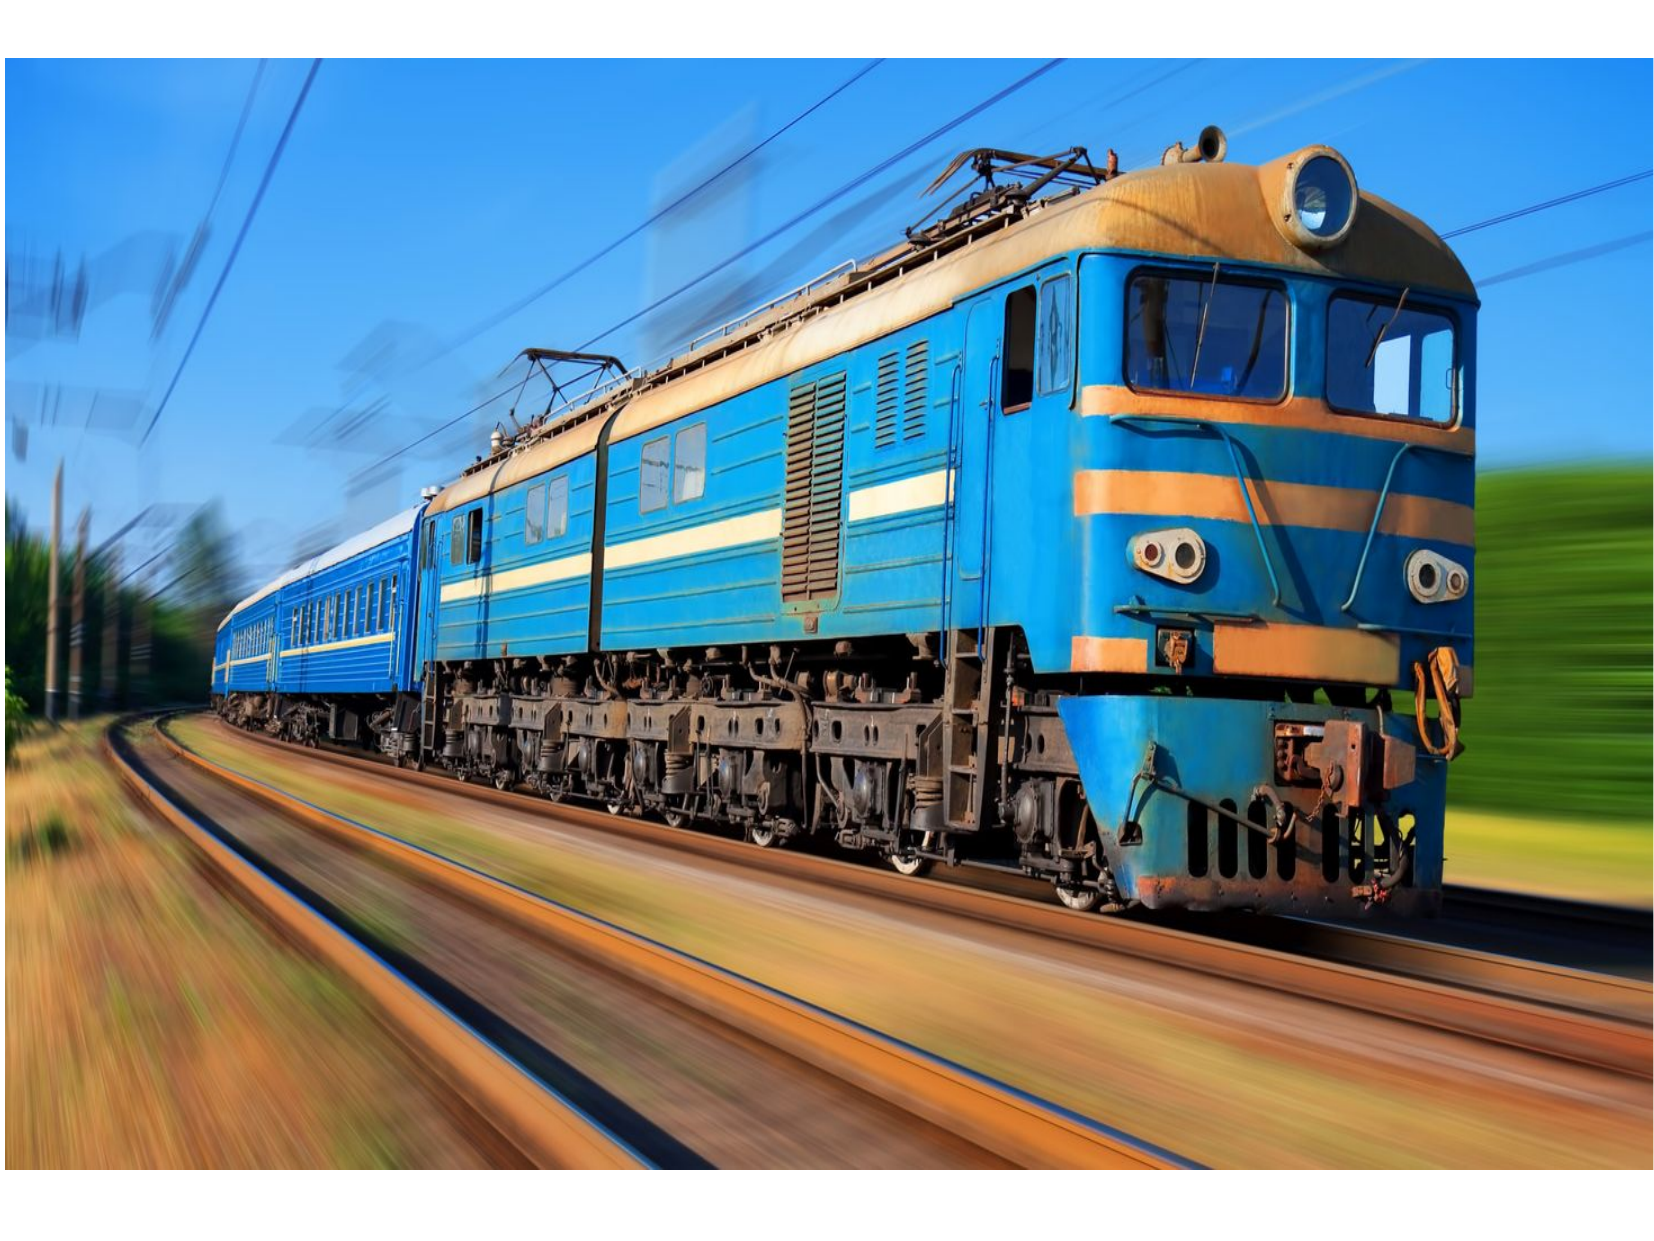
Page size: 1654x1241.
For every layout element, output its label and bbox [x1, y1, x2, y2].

picture [5, 58, 1654, 1170]
